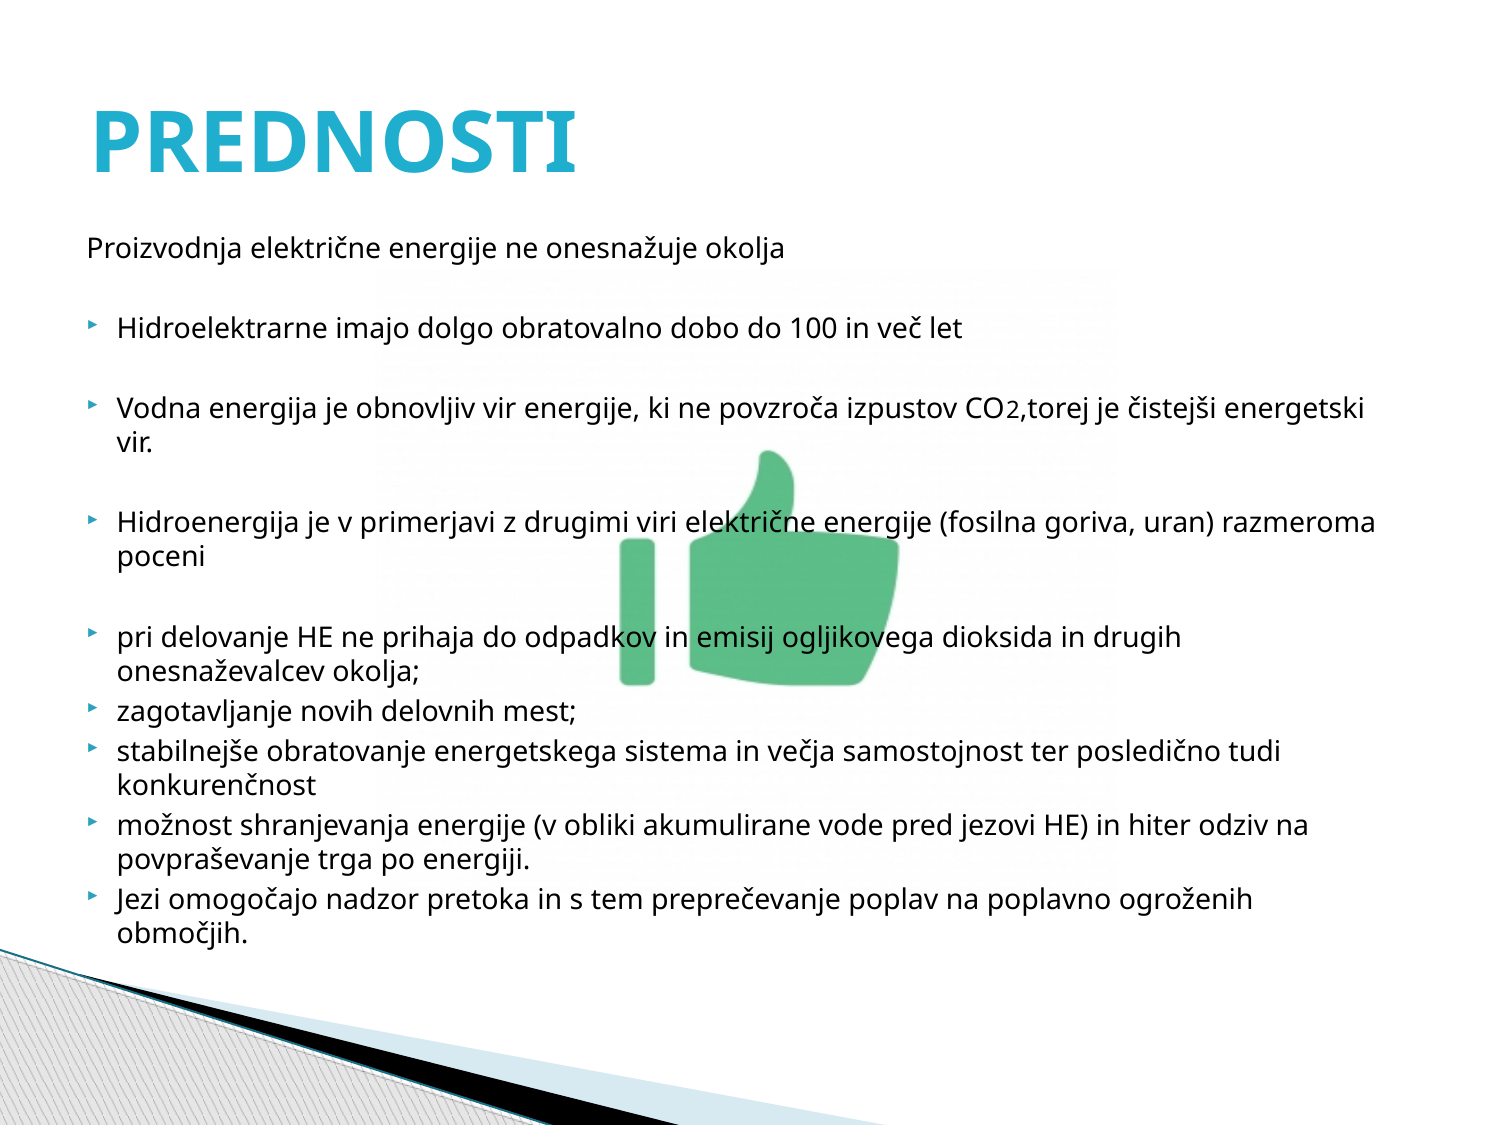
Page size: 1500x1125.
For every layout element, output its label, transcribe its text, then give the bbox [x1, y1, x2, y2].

title PREDNOSTI [75, 45, 1425, 233]
list Proizvodnja električne energije ne onesnažuje okolja Hidroelektrarne imajo dolgo obratovalno dobo do 100 in več let Vodna energija je obnovljiv vir energije, ki ne povzroča izpustov CO2,torej je čistejši energetski vir. Hidroenergija je v primerjavi z drugimi viri električne energije (fosilna goriva, uran) razmeroma poceni pri delovanje HE ne prihaja do odpadkov in emisij ogljikovega dioksida in drugih onesnaževalcev okolja; zagotavljanje novih delovnih mest; stabilnejše obratovanje energetskega sistema in večja samostojnost ter posledično tudi konkurenčnost možnost shranjevanja energije (v obliki akumulirane vode pred jezovi HE) in hiter odziv na povpraševanje trga po energiji. Jezi omogočajo nadzor pretoka in s tem preprečevanje poplav na poplavno ogroženih območjih. [58, 222, 1409, 966]
